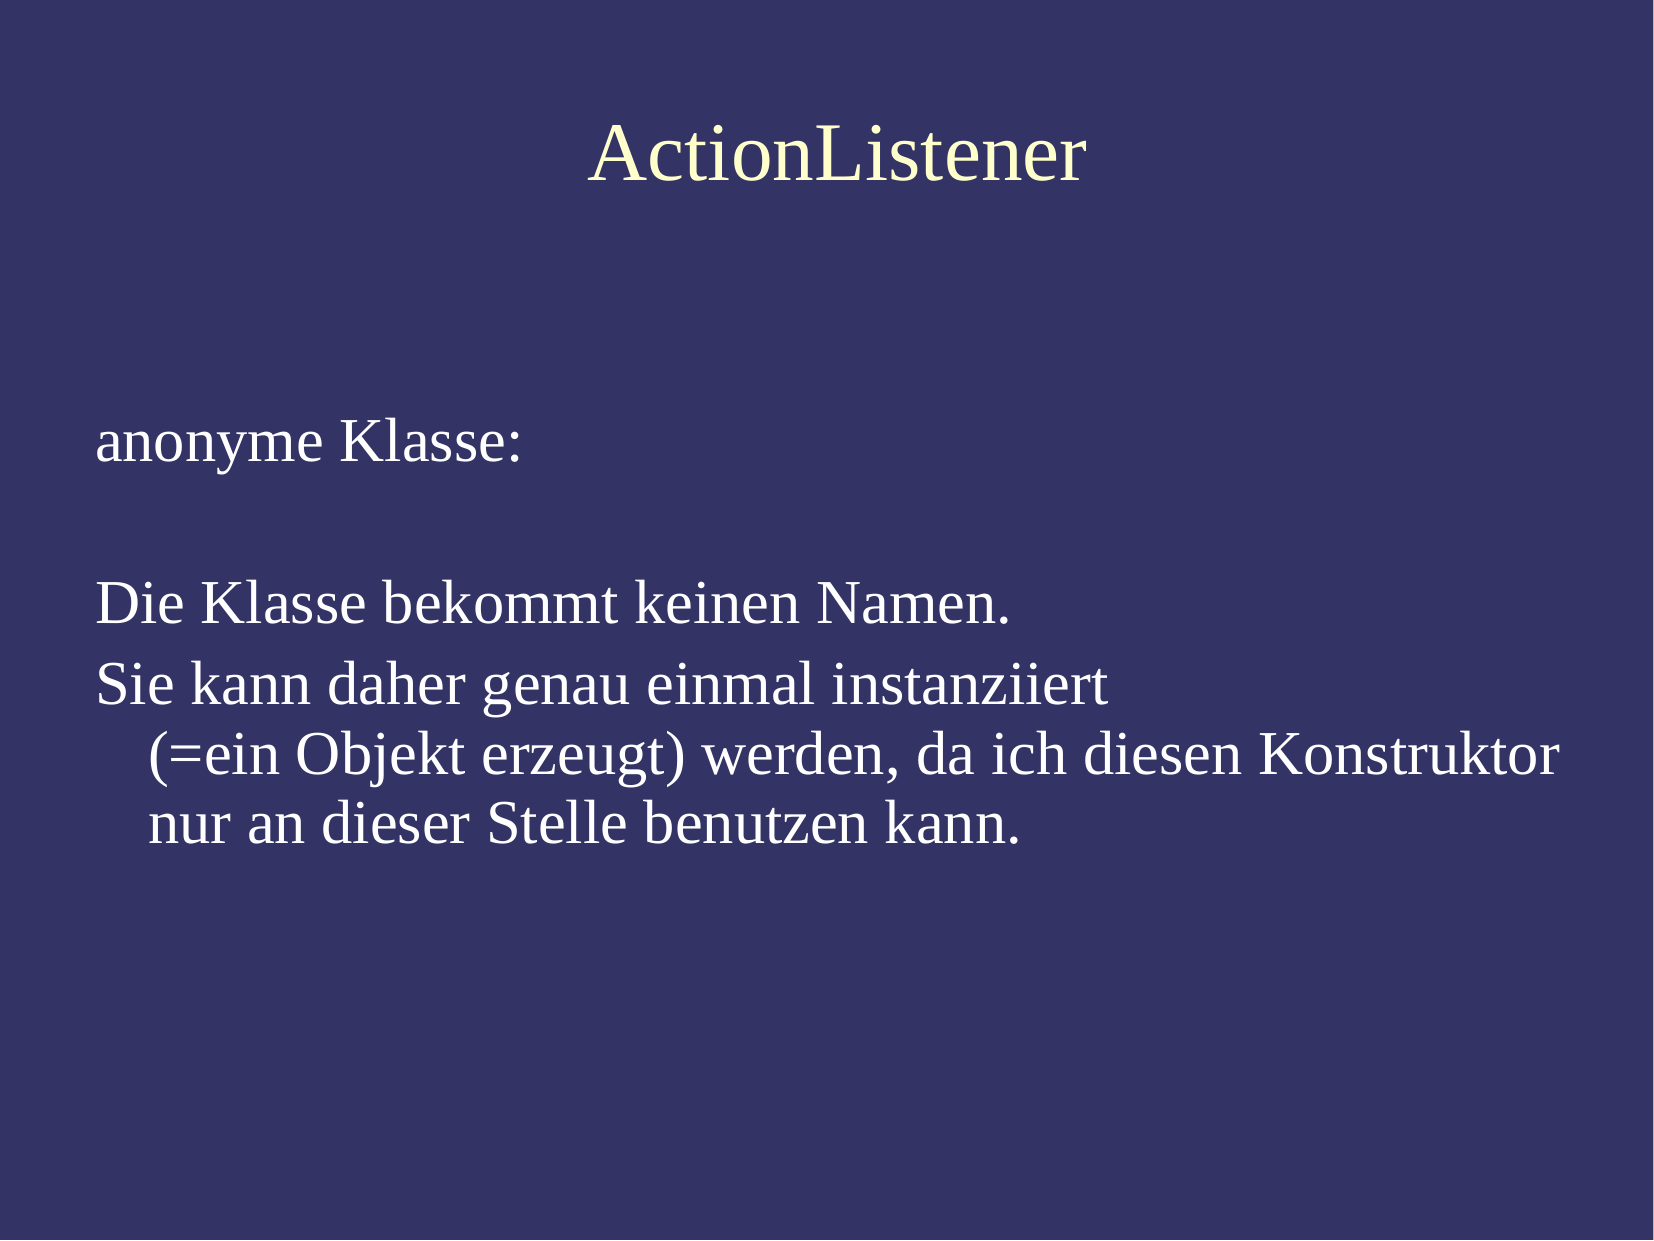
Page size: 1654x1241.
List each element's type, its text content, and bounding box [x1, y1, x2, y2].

title ActionListener [54, 44, 1622, 260]
list anonyme Klasse: Die Klasse bekommt keinen Namen. Sie kann daher genau einmal instanziiert (=ein Objekt erzeugt) werden, da ich diesen Konstruktor nur an dieser Stelle benutzen kann. [77, 324, 1579, 1092]
